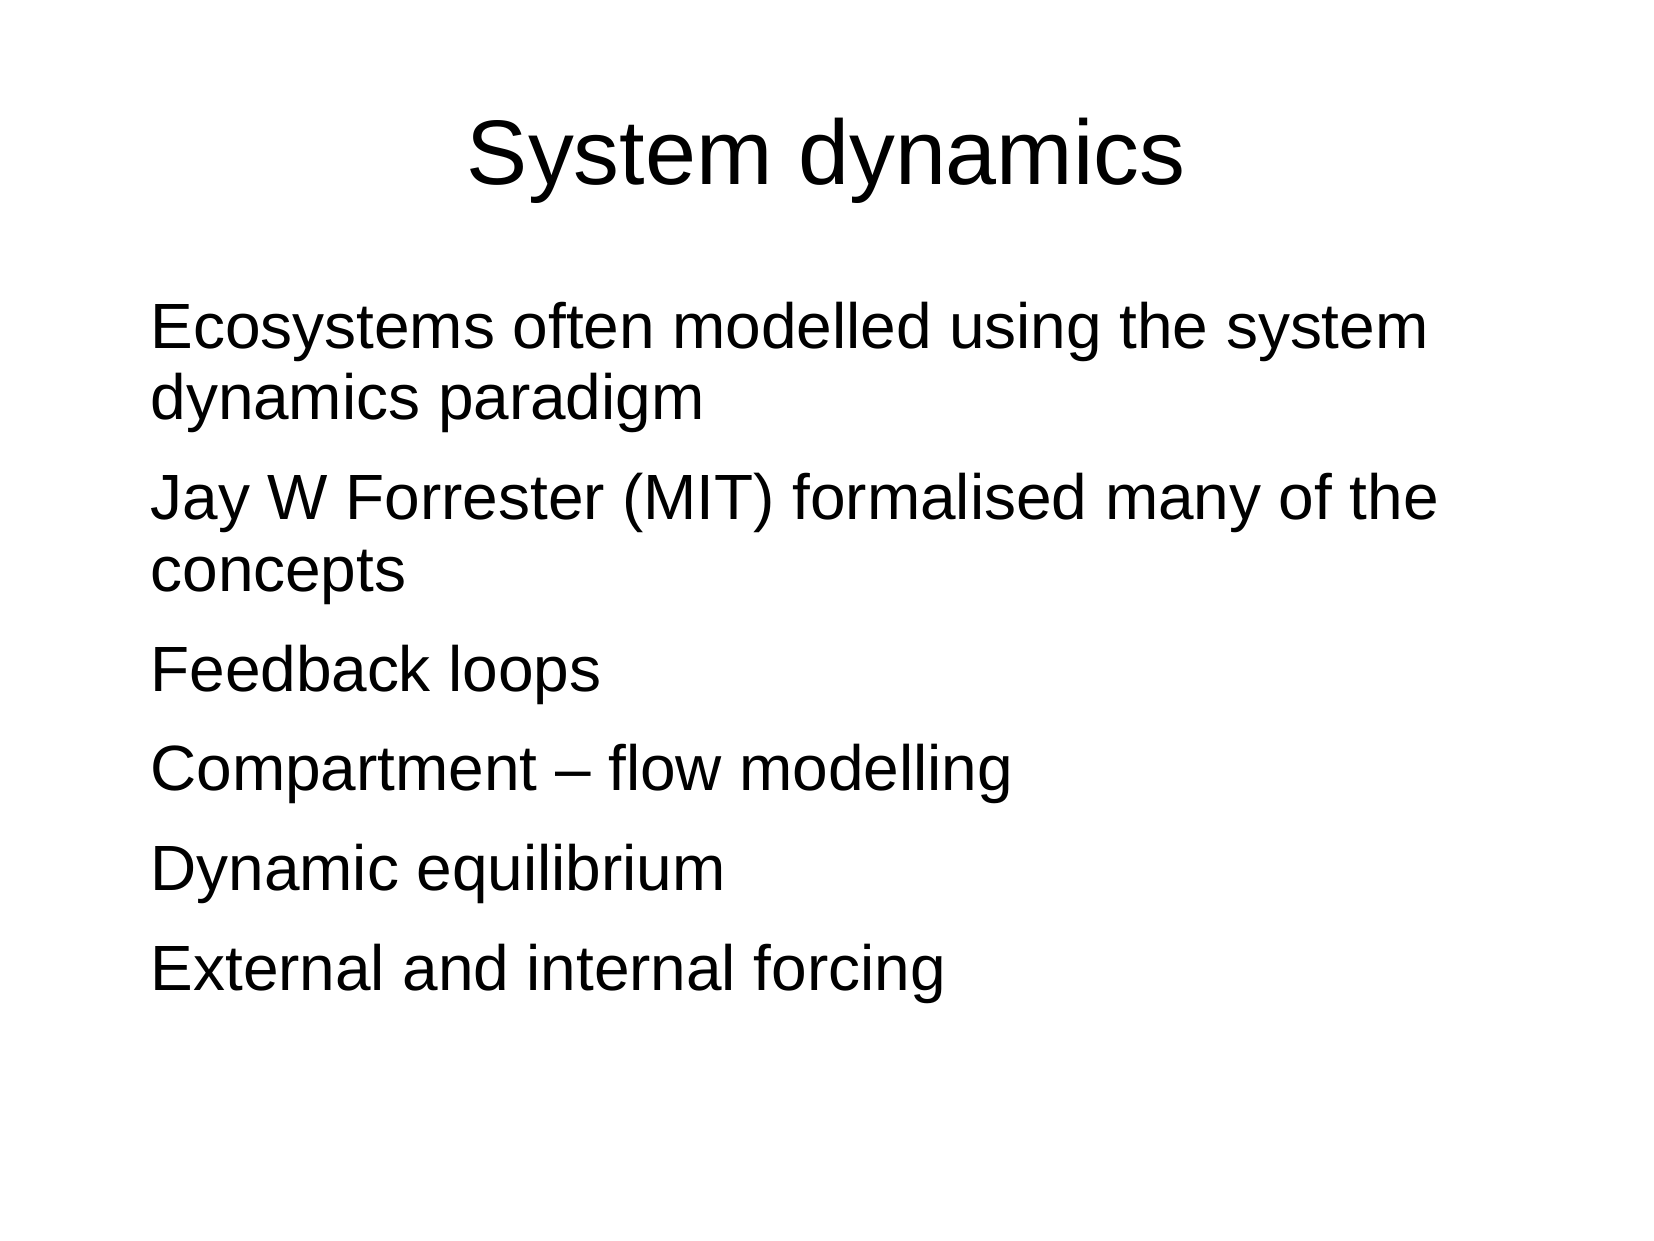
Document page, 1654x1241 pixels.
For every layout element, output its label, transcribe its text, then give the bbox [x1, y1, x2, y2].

list Ecosystems often modelled using the system dynamics paradigm Jay W Forrester (MIT) formalised many of the concepts Feedback loops Compartment – flow modelling Dynamic equilibrium External and internal forcing [82, 290, 1538, 1010]
title System dynamics [82, 49, 1571, 257]
